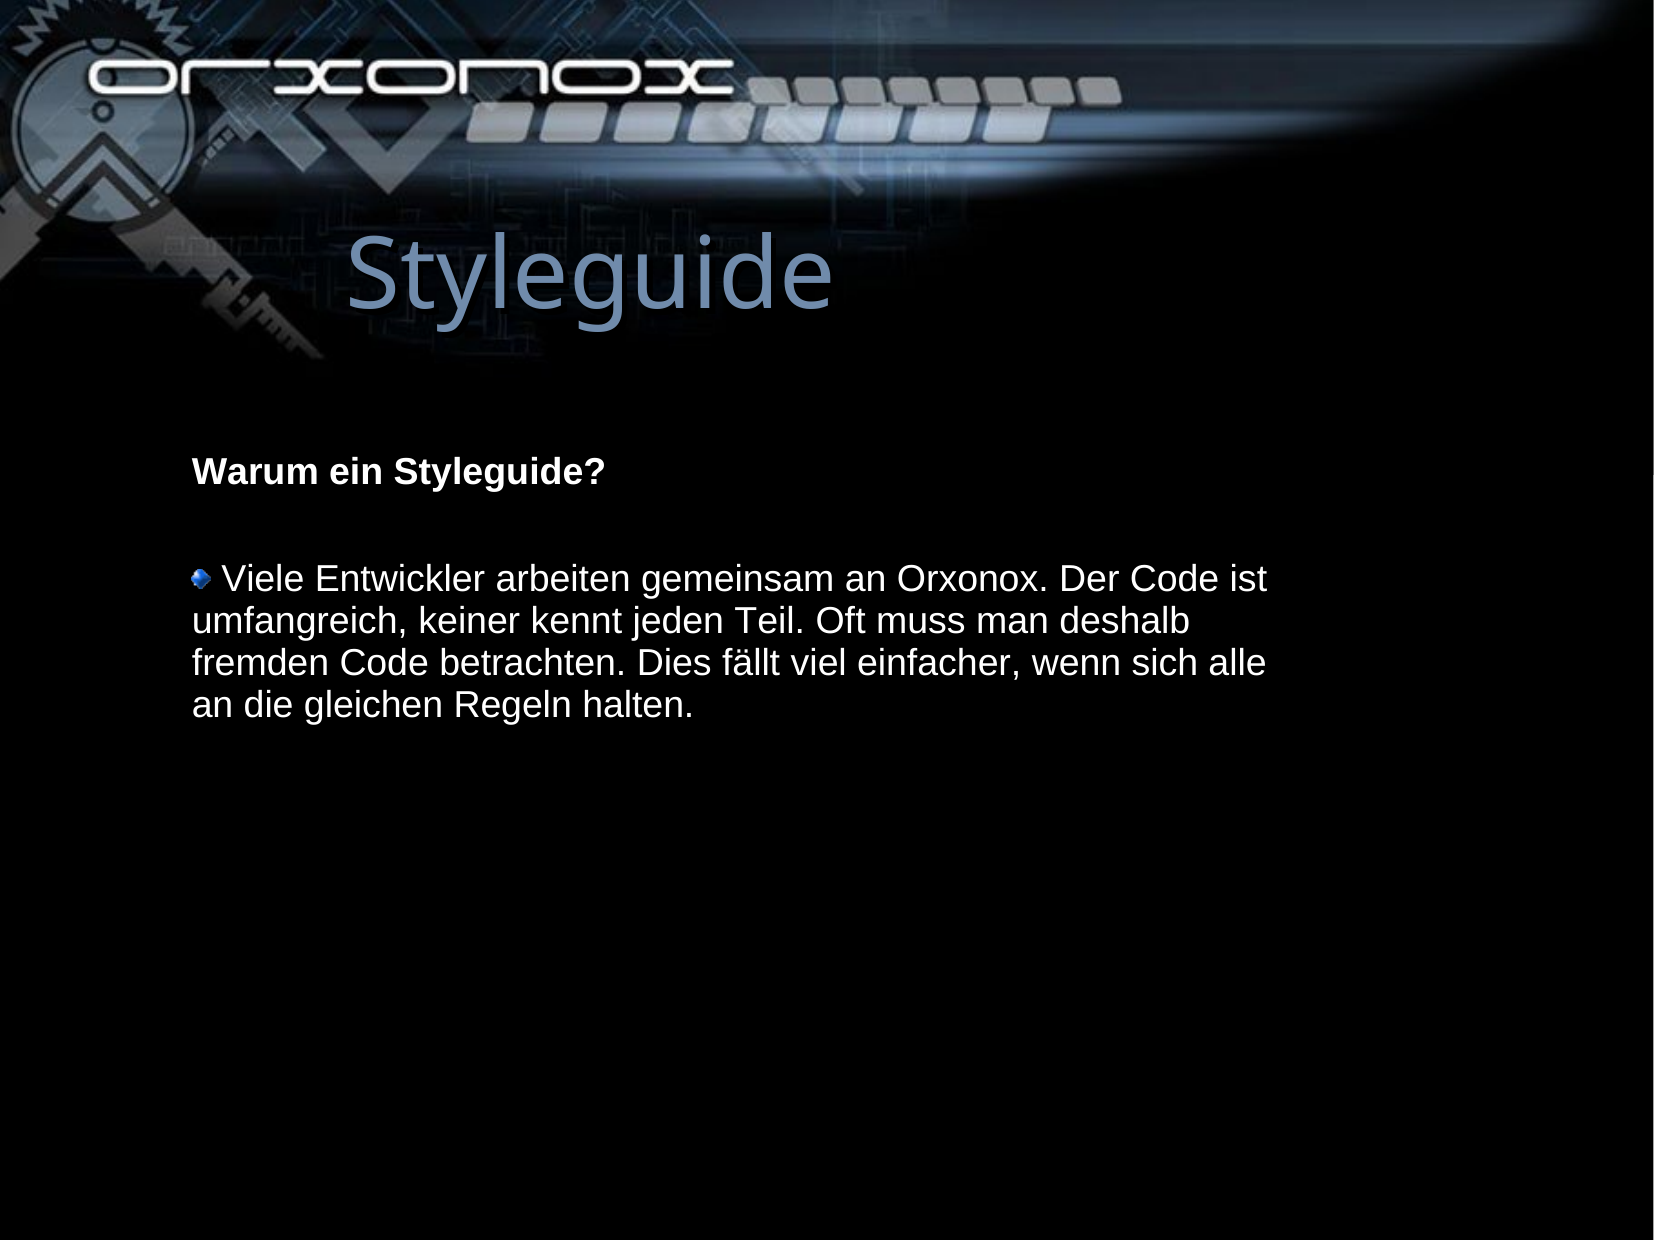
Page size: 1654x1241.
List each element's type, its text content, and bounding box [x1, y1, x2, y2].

text_box Styleguide [330, 194, 1306, 344]
picture [0, 0, 1654, 475]
text_box Warum ein Styleguide? Viele Entwickler arbeiten gemeinsam an Orxonox. Der Code ist umfangreich, keiner kennt jeden Teil. Oft muss man deshalb fremden Code betrachten. Dies fällt viel einfacher, wenn sich alle an die gleichen Regeln halten. [177, 442, 1329, 735]
